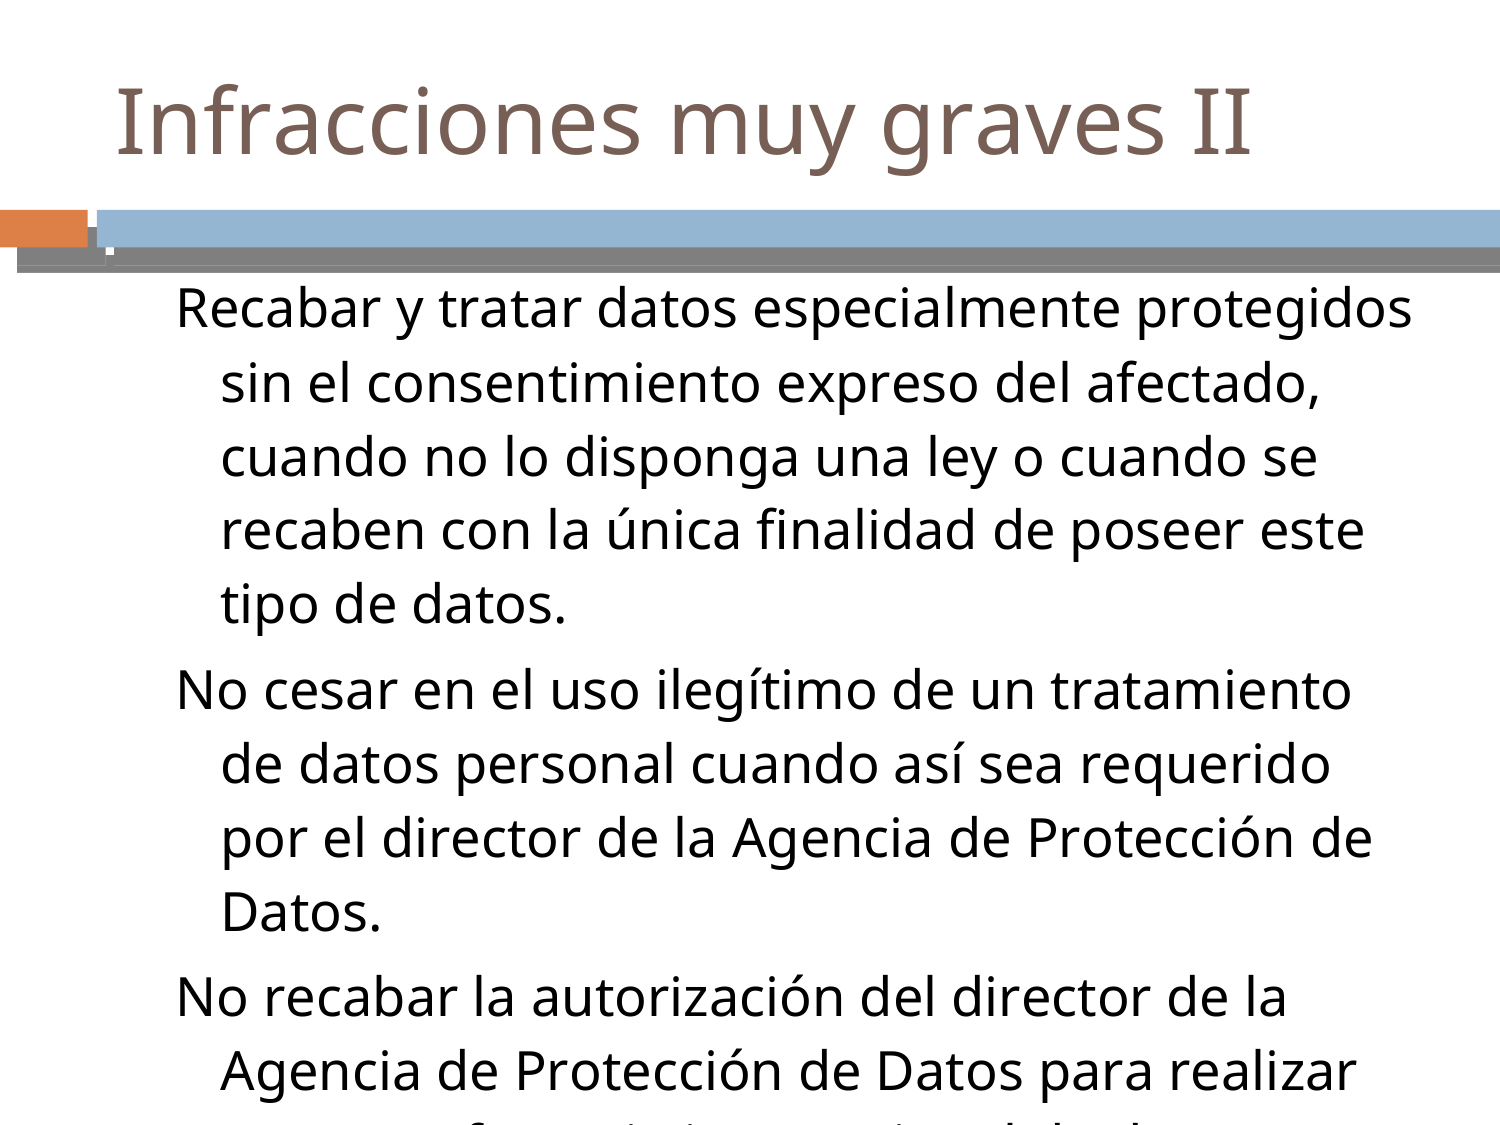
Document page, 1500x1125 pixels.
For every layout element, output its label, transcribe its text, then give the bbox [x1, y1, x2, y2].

title Infracciones muy graves II [100, 37, 1438, 201]
list Recabar y tratar datos especialmente protegidos sin el consentimiento expreso del afectado, cuando no lo disponga una ley o cuando se recaben con la única finalidad de poseer este tipo de datos. No cesar en el uso ilegítimo de un tratamiento de datos personal cuando así sea requerido por el director de la Agencia de Protección de Datos. No recabar la autorización del director de la Agencia de Protección de Datos para realizar una transferencia internacional de datos cuando aquella sea necesaria. [100, 262, 1438, 1003]
